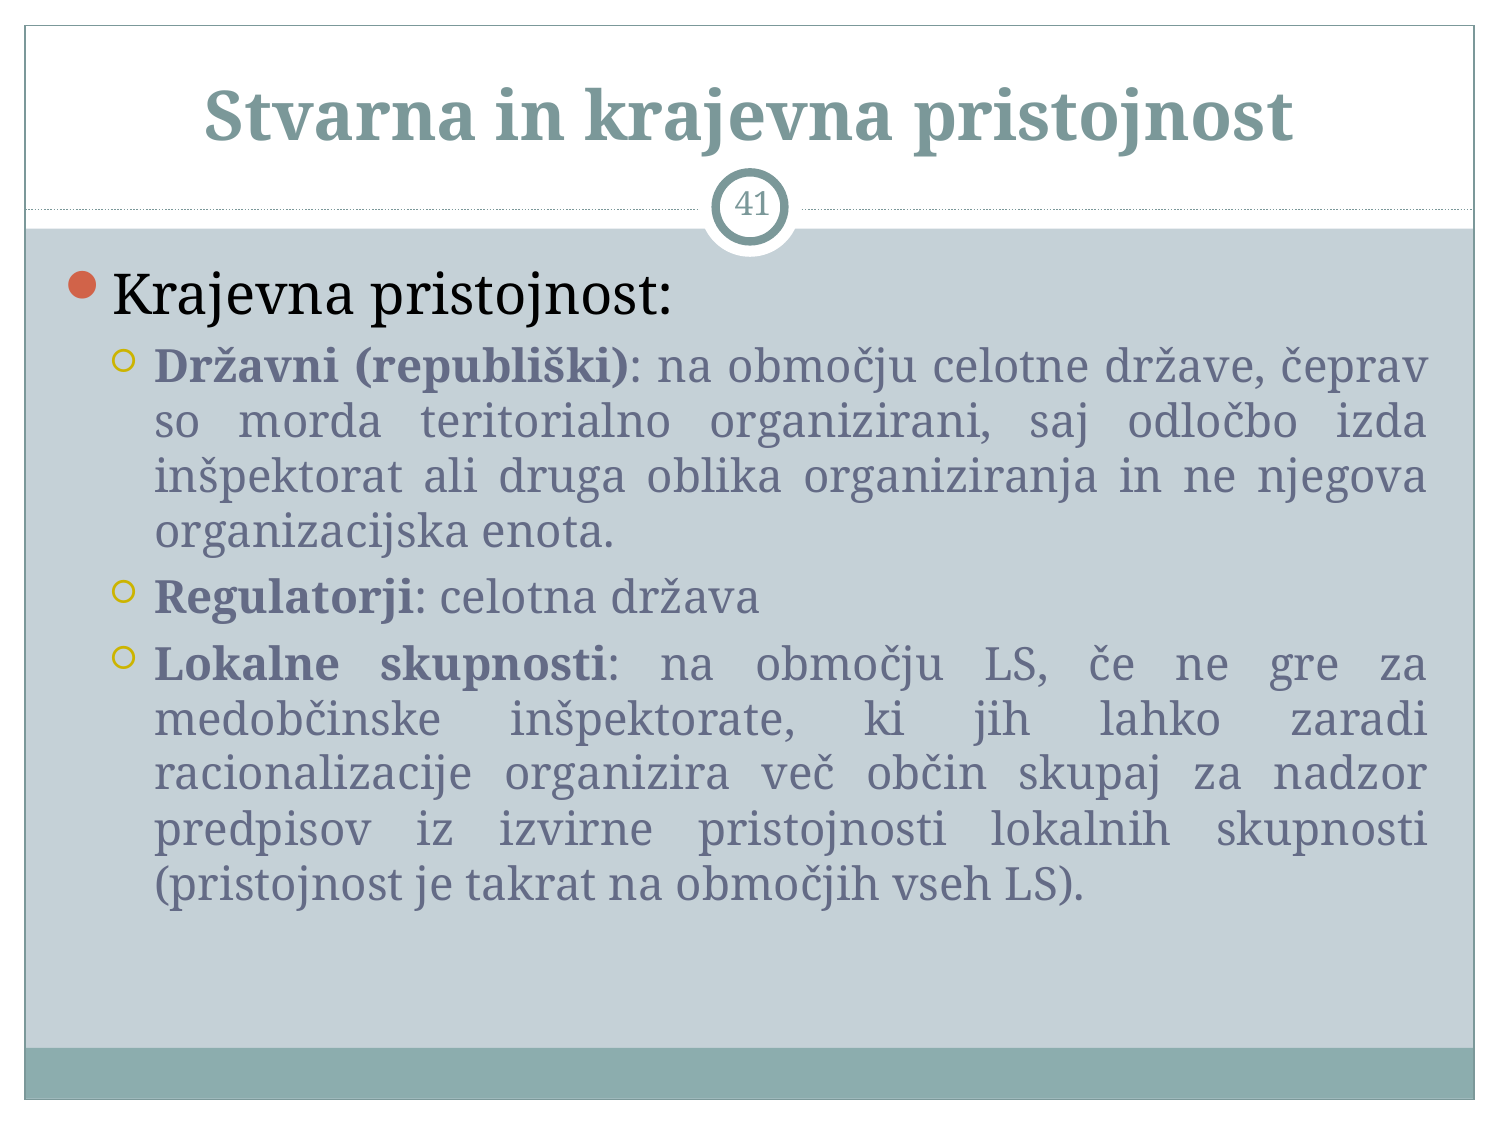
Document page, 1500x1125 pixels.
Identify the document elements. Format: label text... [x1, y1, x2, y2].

text_box <number> [715, 168, 791, 241]
list Krajevna pristojnost: Državni (republiški): na območju celotne države, čeprav so morda teritorialno organizirani, saj odločbo izda inšpektorat ali druga oblika organiziranja in ne njegova organizacijska enota. Regulatorji: celotna država Lokalne skupnosti: na območju LS, če ne gre za medobčinske inšpektorate, ki jih lahko zaradi racionalizacije organizira več občin skupaj za nadzor predpisov iz izvirne pristojnosti lokalnih skupnosti (pristojnost je takrat na območjih vseh LS). [49, 250, 1445, 1001]
title Stvarna in krajevna pristojnost [49, 37, 1450, 162]
